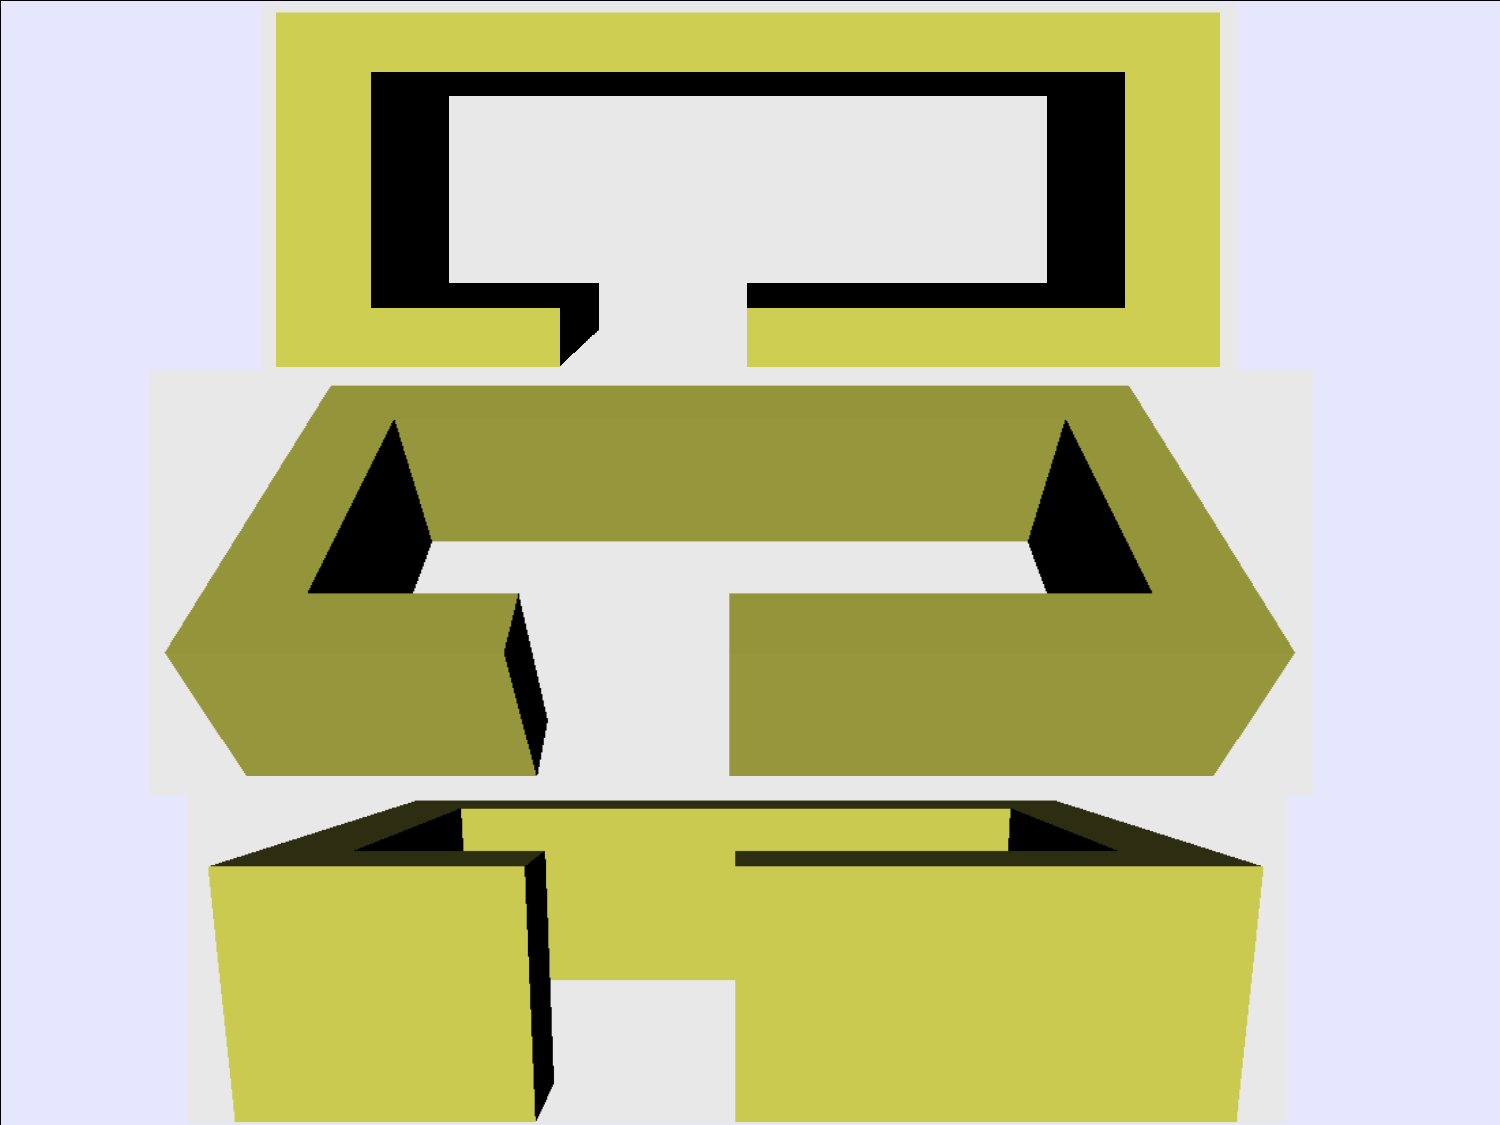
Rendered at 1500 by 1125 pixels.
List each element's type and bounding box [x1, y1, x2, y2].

text_box [0, 0, 1500, 1125]
picture [150, 3, 1313, 1125]
